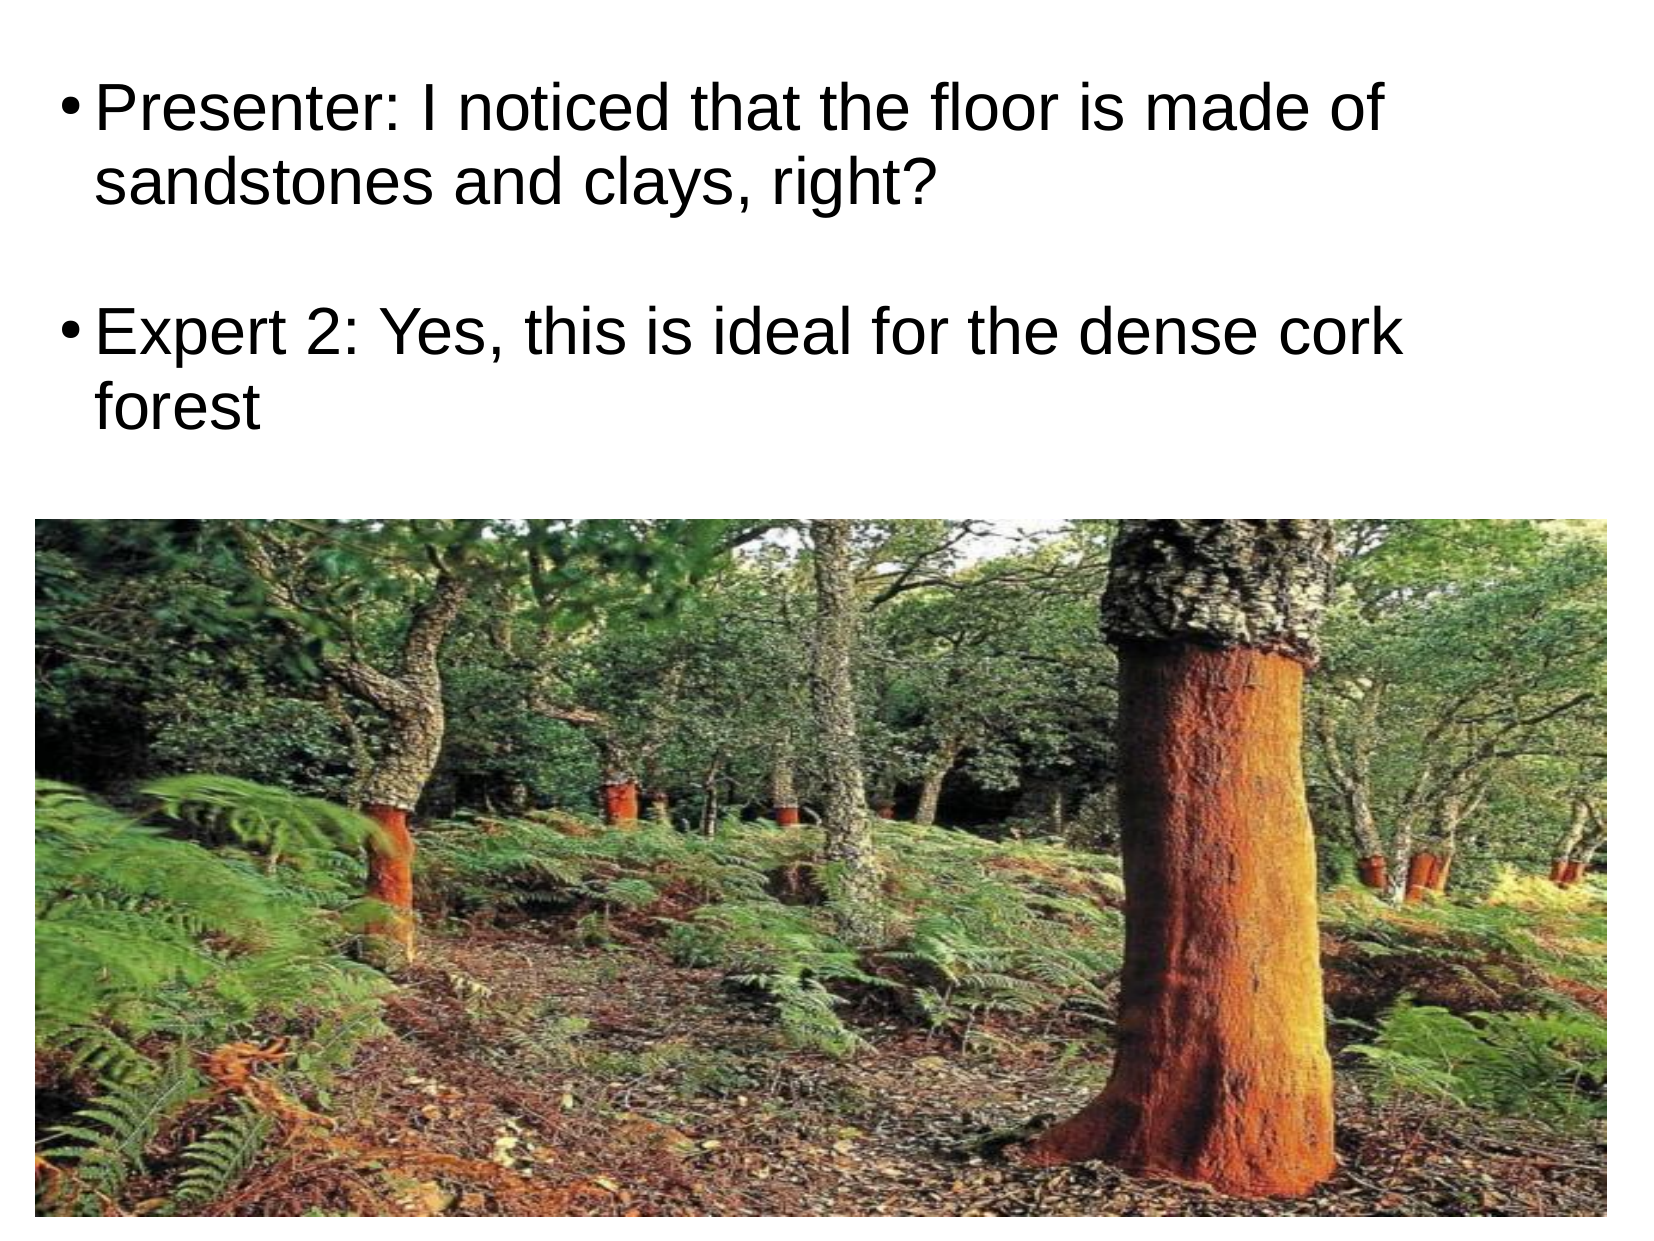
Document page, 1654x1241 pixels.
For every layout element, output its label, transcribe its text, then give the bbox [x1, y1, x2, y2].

subtitle Presenter: I noticed that the floor is made of sandstones and clays, right? Expert 2: Yes, this is ideal for the dense cork forest [59, 0, 1548, 519]
picture [35, 519, 1607, 1217]
